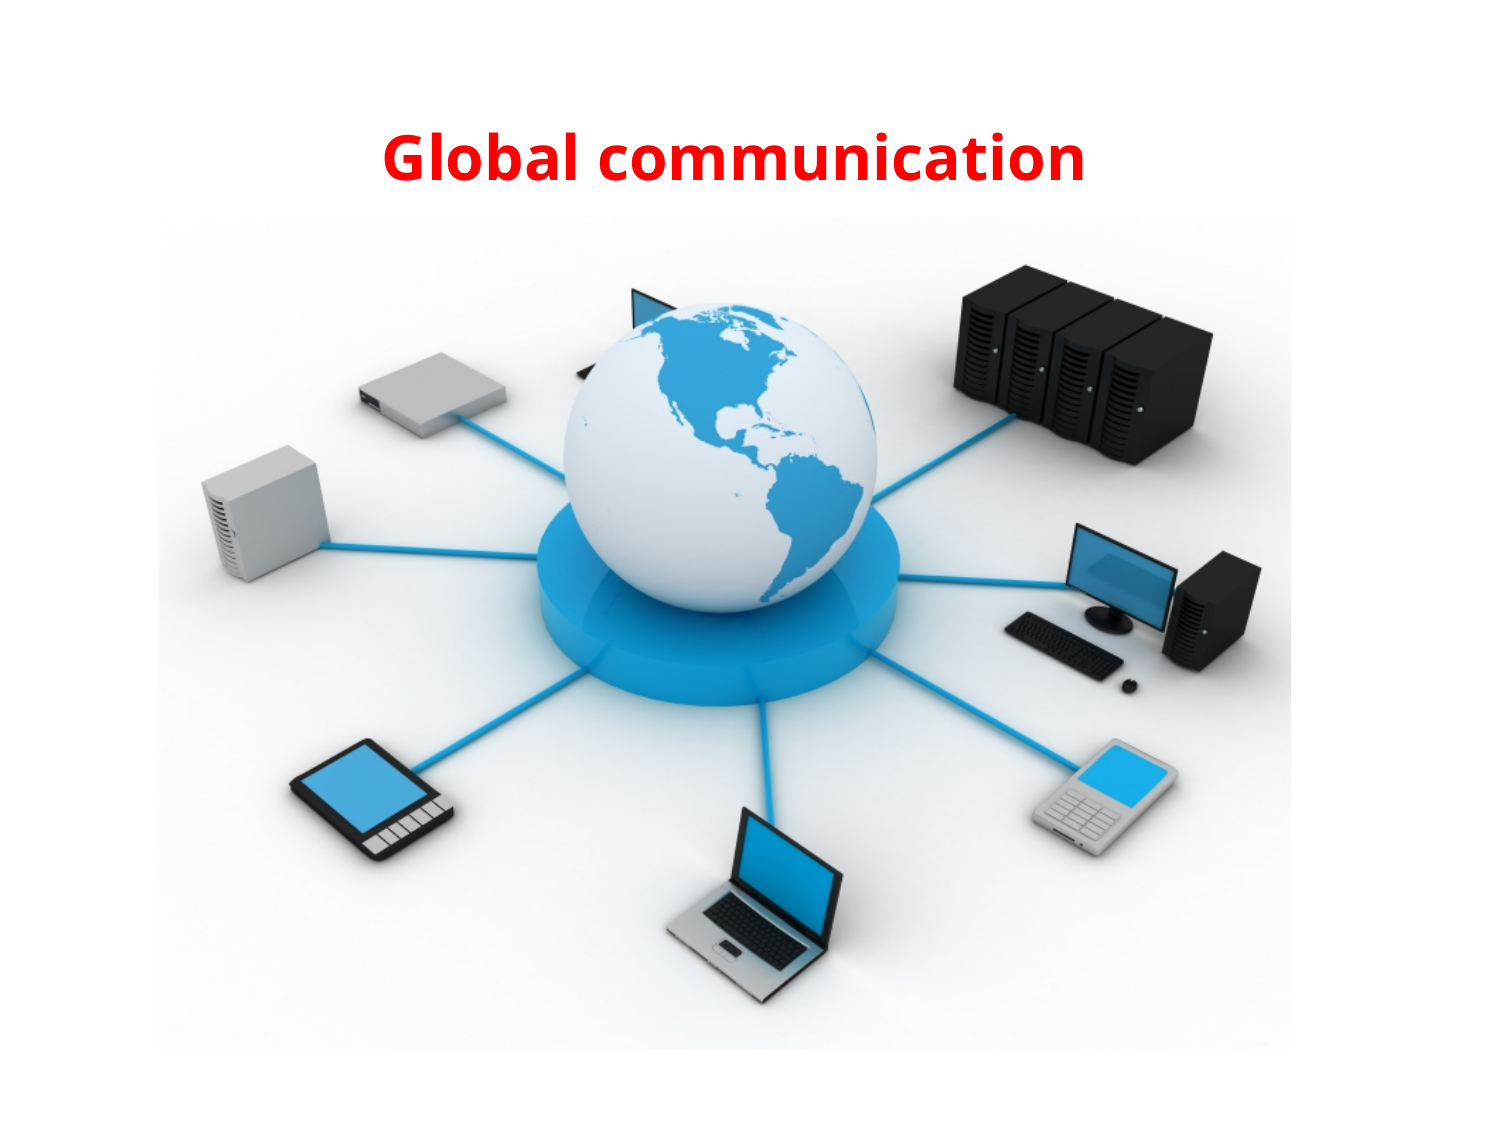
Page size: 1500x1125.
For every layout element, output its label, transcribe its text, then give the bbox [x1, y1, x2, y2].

picture [159, 227, 1291, 1051]
text_box Global communication [109, 117, 1362, 227]
